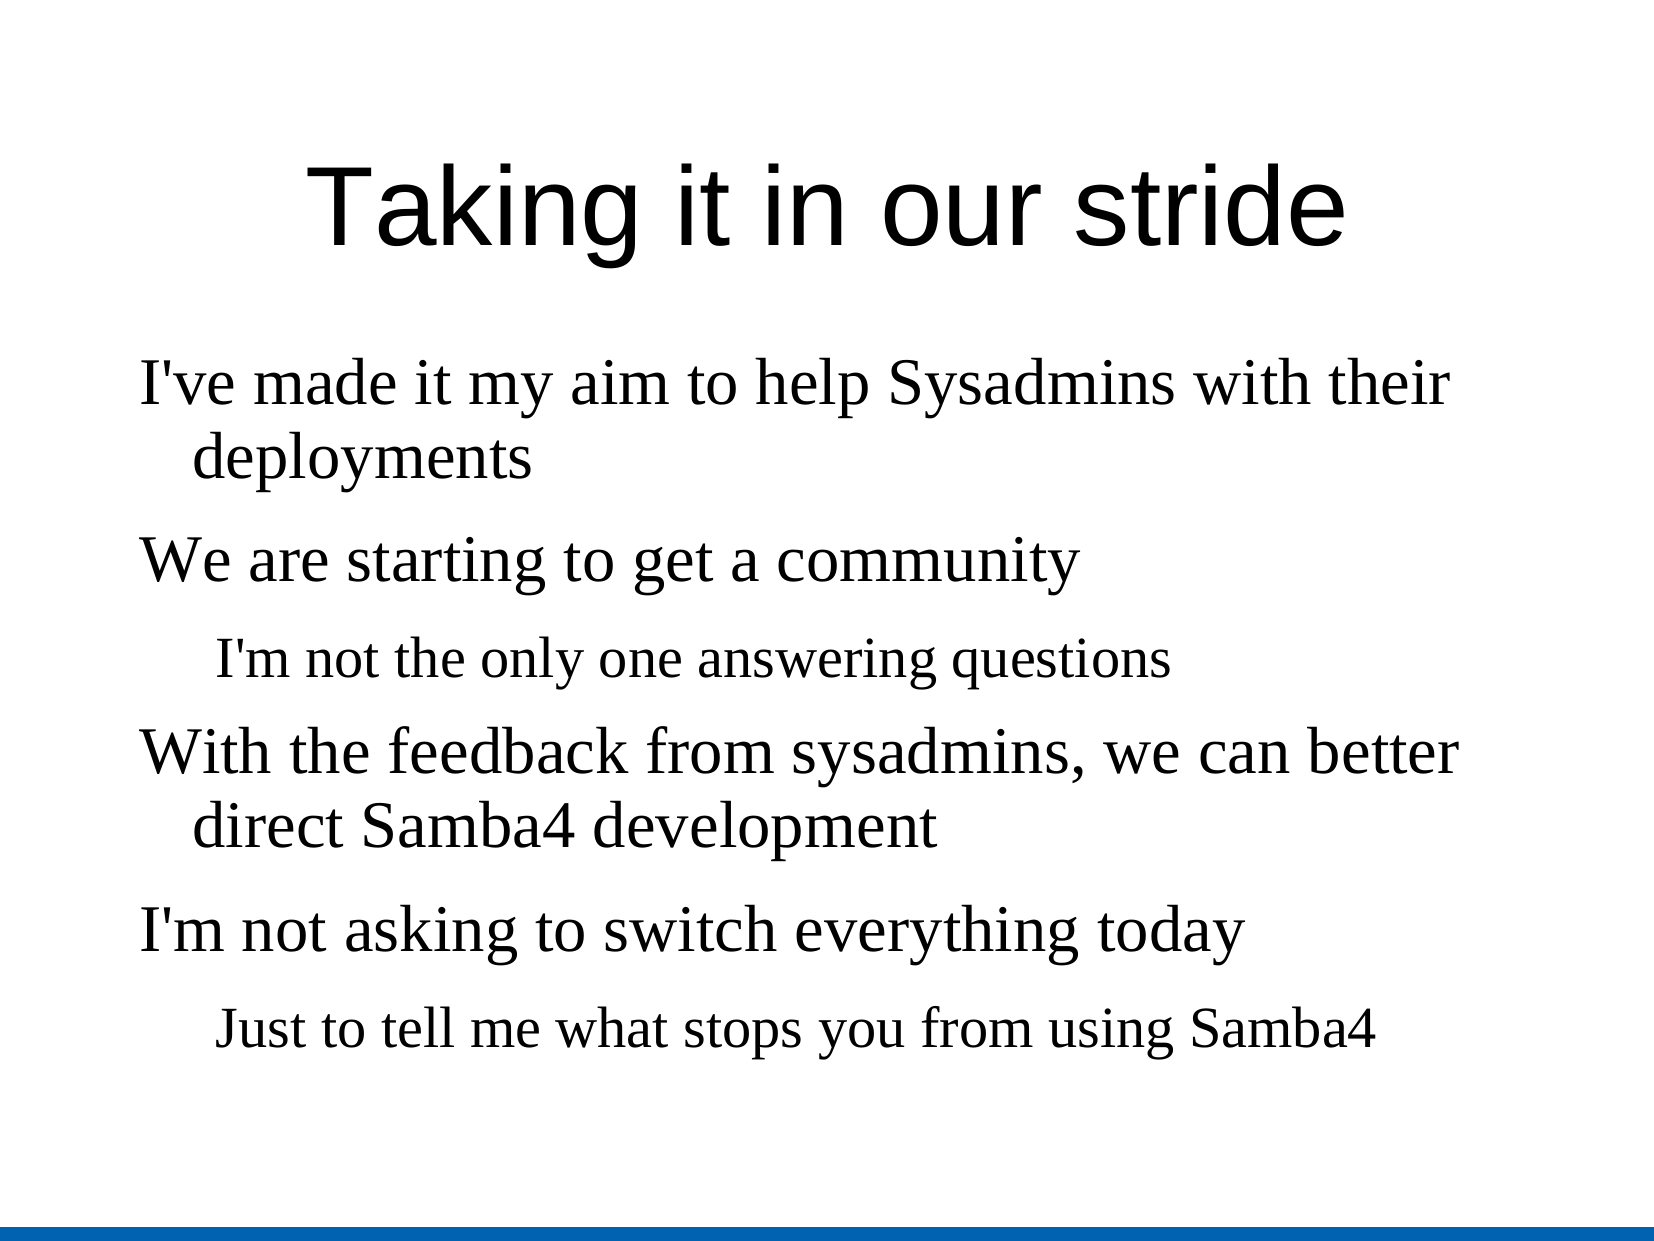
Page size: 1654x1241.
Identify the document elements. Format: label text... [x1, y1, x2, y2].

title Taking it in our stride [121, 110, 1534, 303]
list I've made it my aim to help Sysadmins with their deployments We are starting to get a community I'm not the only one answering questions With the feedback from sysadmins, we can better direct Samba4 development I'm not asking to switch everything today Just to tell me what stops you from using Samba4 [121, 344, 1534, 1113]
